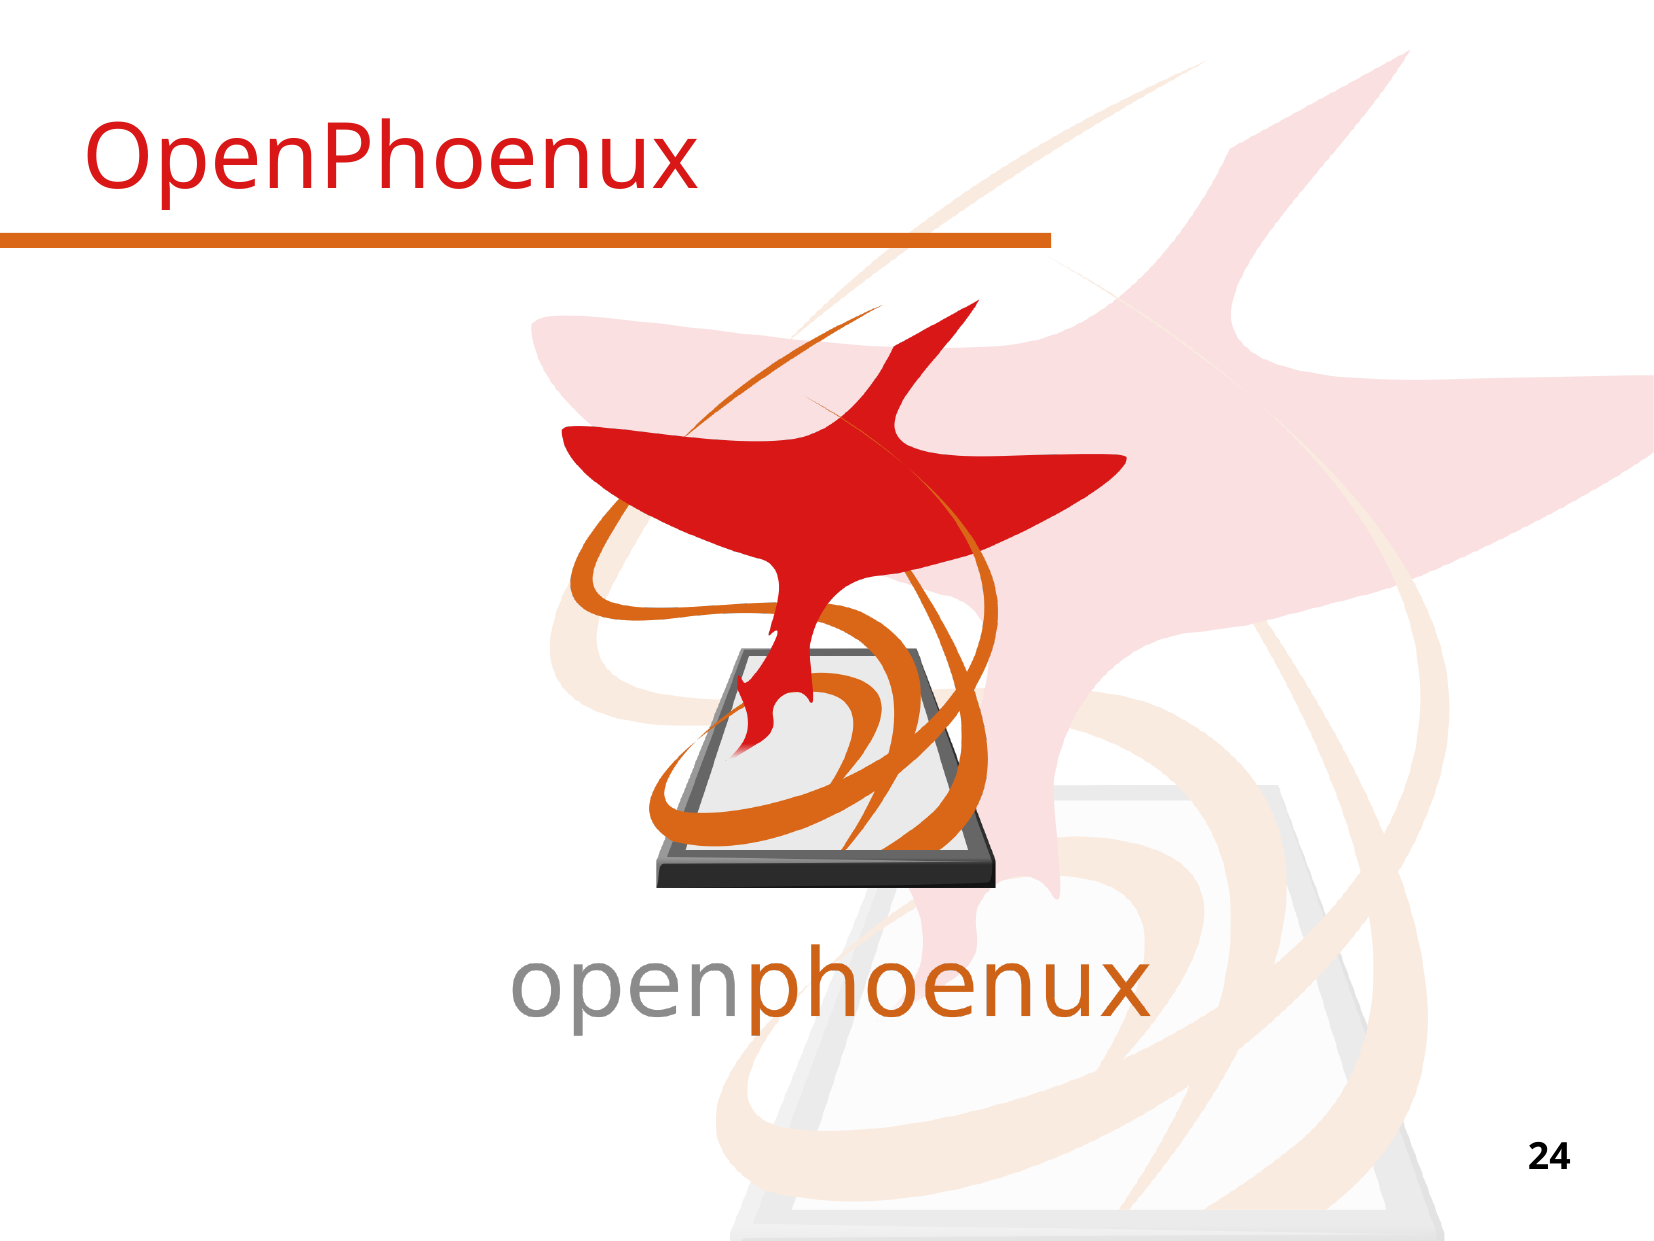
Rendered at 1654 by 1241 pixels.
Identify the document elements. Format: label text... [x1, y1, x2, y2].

picture [434, 49, 1654, 1241]
title OpenPhoenux [82, 49, 1571, 257]
